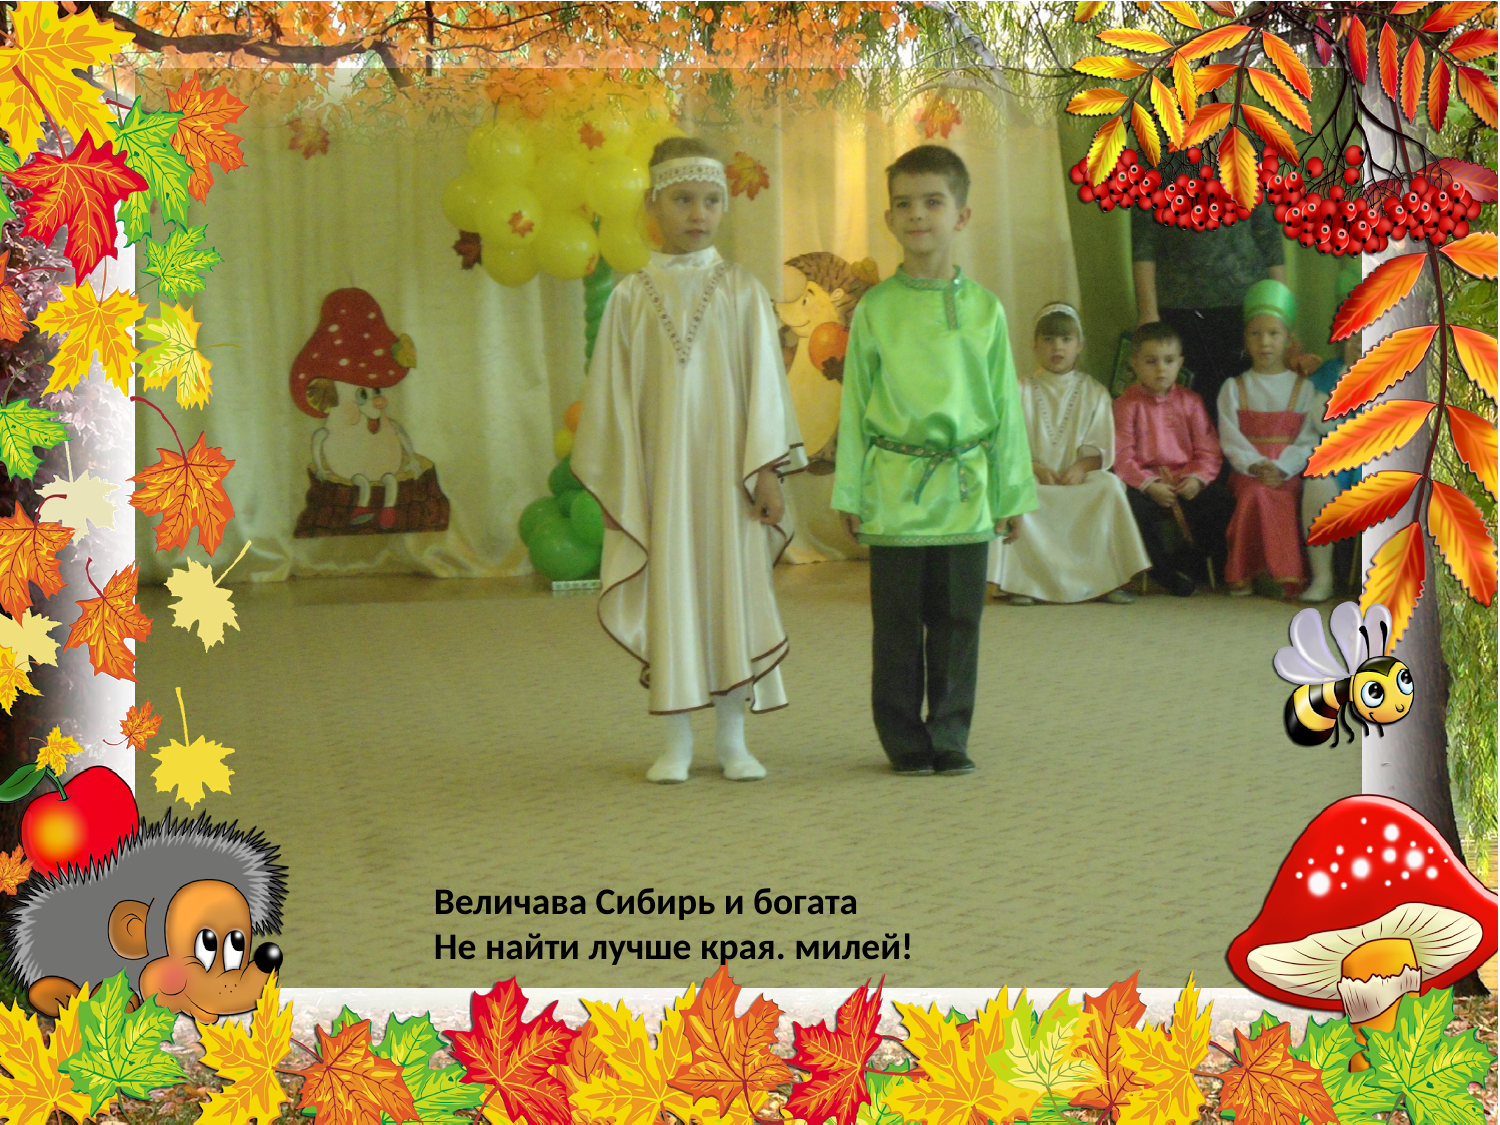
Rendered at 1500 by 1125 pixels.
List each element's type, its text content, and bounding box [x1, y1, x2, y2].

text_box Величава Сибирь и богата Не найти лучше края. милей! [419, 869, 1046, 975]
picture [0, 1, 1498, 1125]
